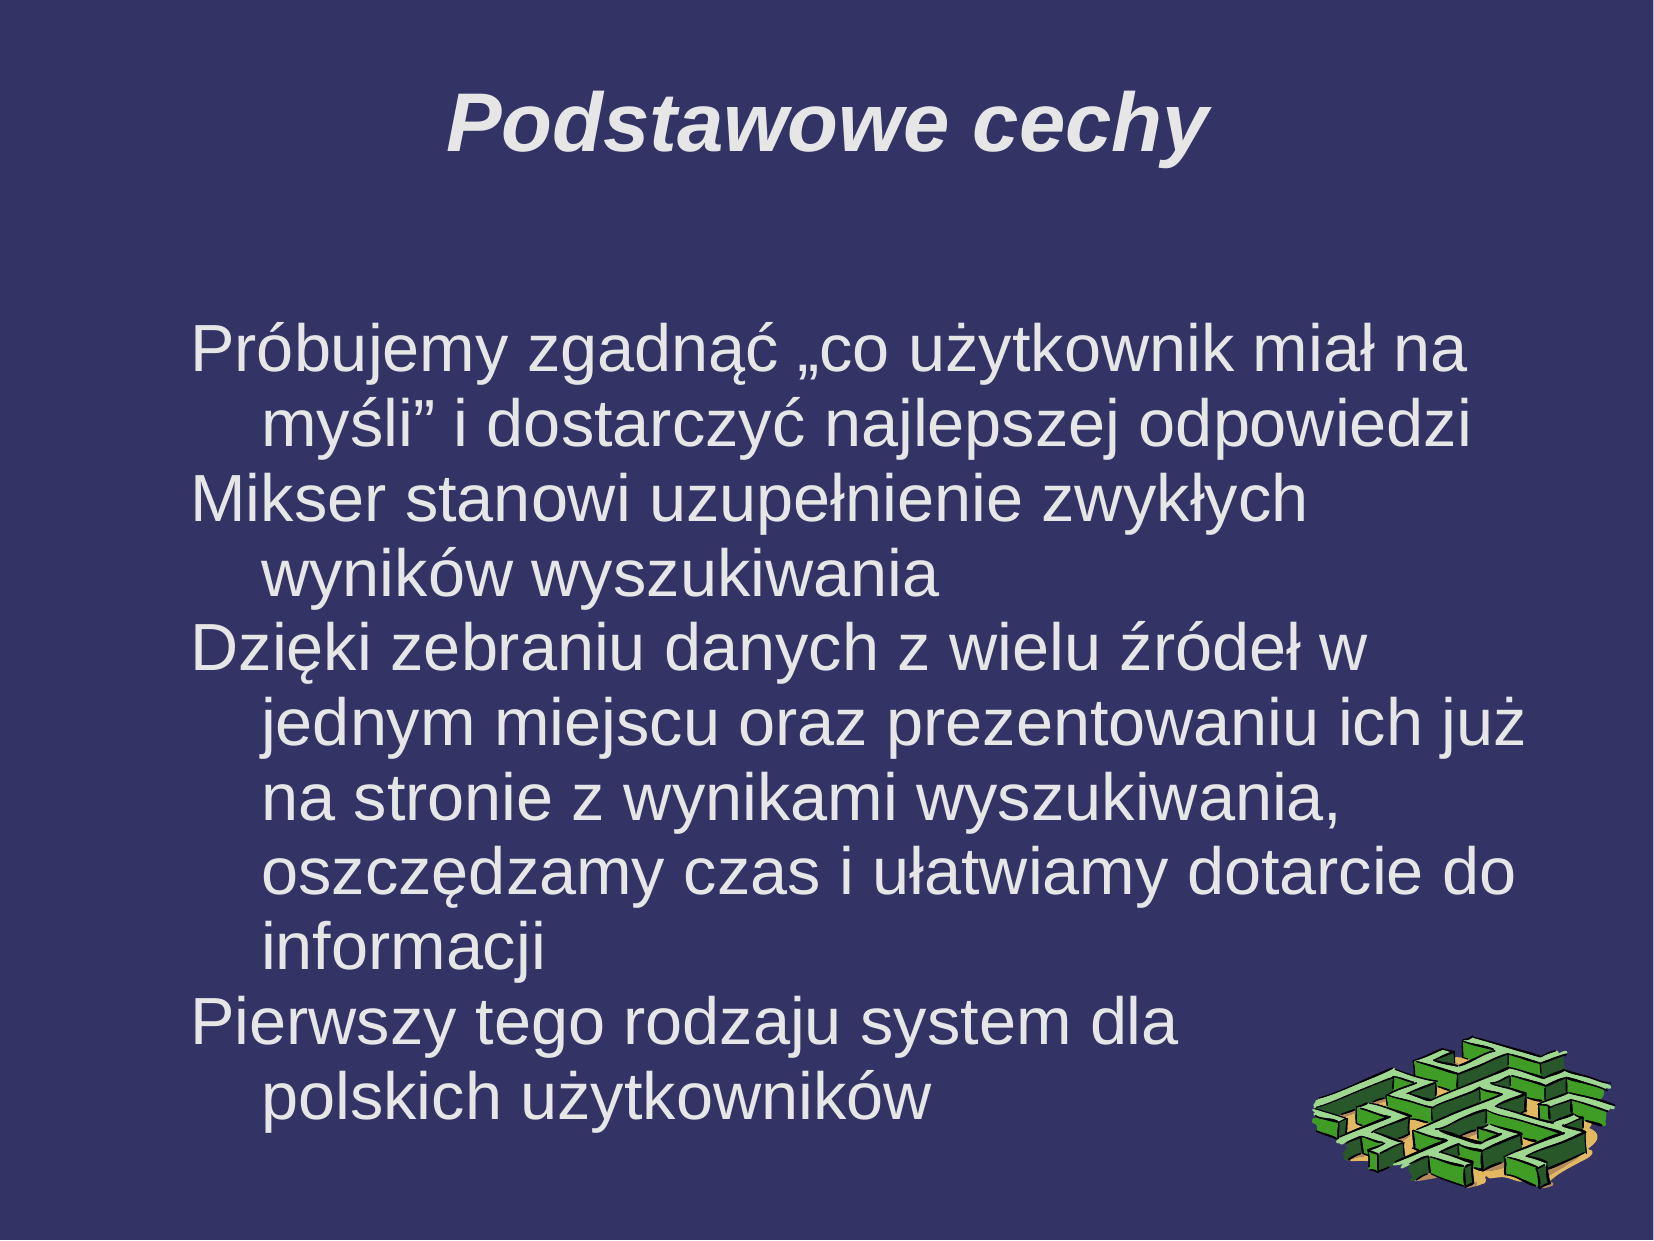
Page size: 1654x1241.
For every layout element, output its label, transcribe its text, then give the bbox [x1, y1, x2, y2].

title Podstawowe cechy [121, 19, 1534, 227]
list Próbujemy zgadnąć „co użytkownik miał na myśli” i dostarczyć najlepszej odpowiedzi Mikser stanowi uzupełnienie zwykłych wyników wyszukiwania Dzięki zebraniu danych z wielu źródeł w jednym miejscu oraz prezentowaniu ich już na stronie z wynikami wyszukiwania, oszczędzamy czas i ułatwiamy dotarcie do informacji Pierwszy tego rodzaju system dla polskich użytkowników [178, 311, 1570, 1134]
